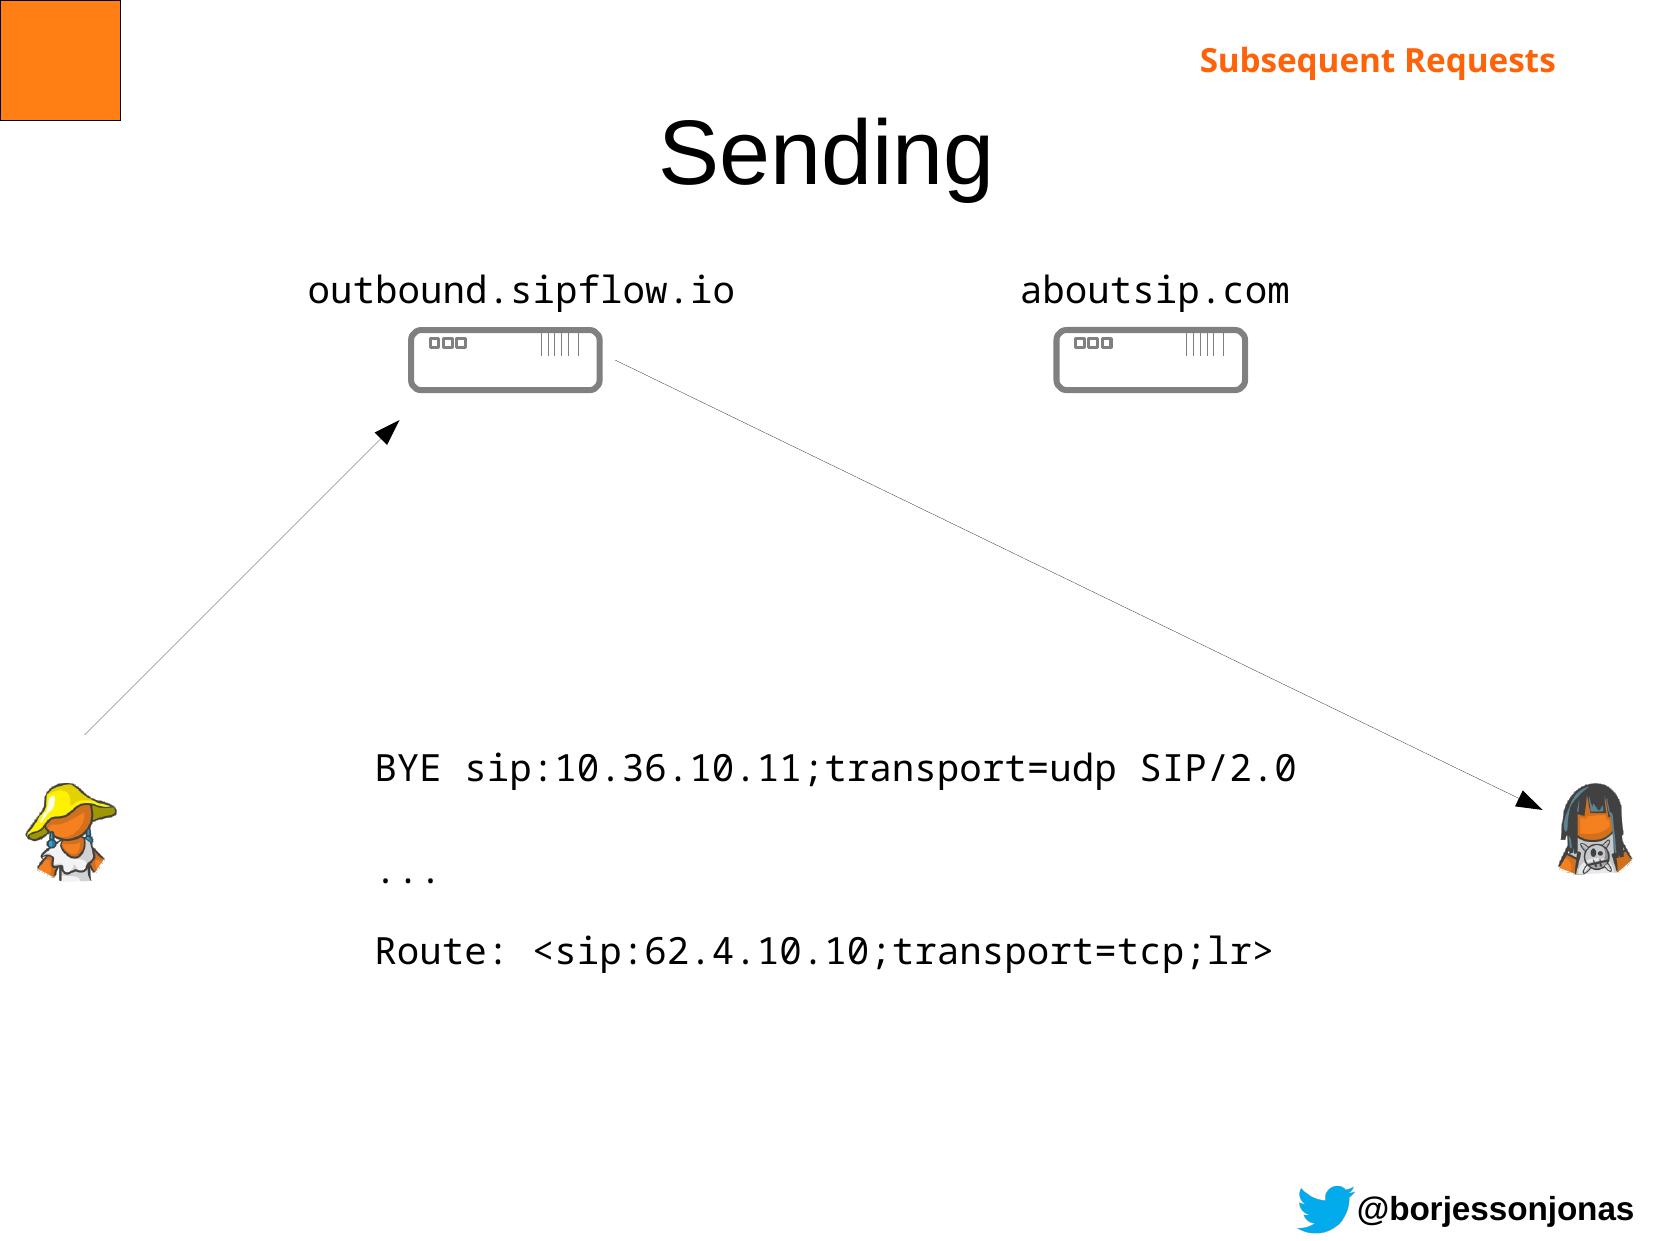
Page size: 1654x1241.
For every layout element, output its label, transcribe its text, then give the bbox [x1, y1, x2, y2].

text_box outbound.sipflow.io [292, 256, 751, 316]
picture [1277, 1160, 1375, 1241]
text_box [1056, 330, 1246, 391]
picture [1542, 779, 1641, 878]
text_box Subsequent Requests [1185, 30, 1622, 100]
text_box [411, 330, 600, 391]
text_box aboutsip.com [1005, 256, 1305, 316]
title Sending [82, 49, 1571, 257]
text_box BYE sip:10.36.10.11;transport=udp SIP/2.0 ... [359, 733, 1312, 917]
picture [18, 779, 124, 886]
text_box Route: <sip:62.4.10.10;transport=tcp;lr> [359, 917, 1312, 976]
